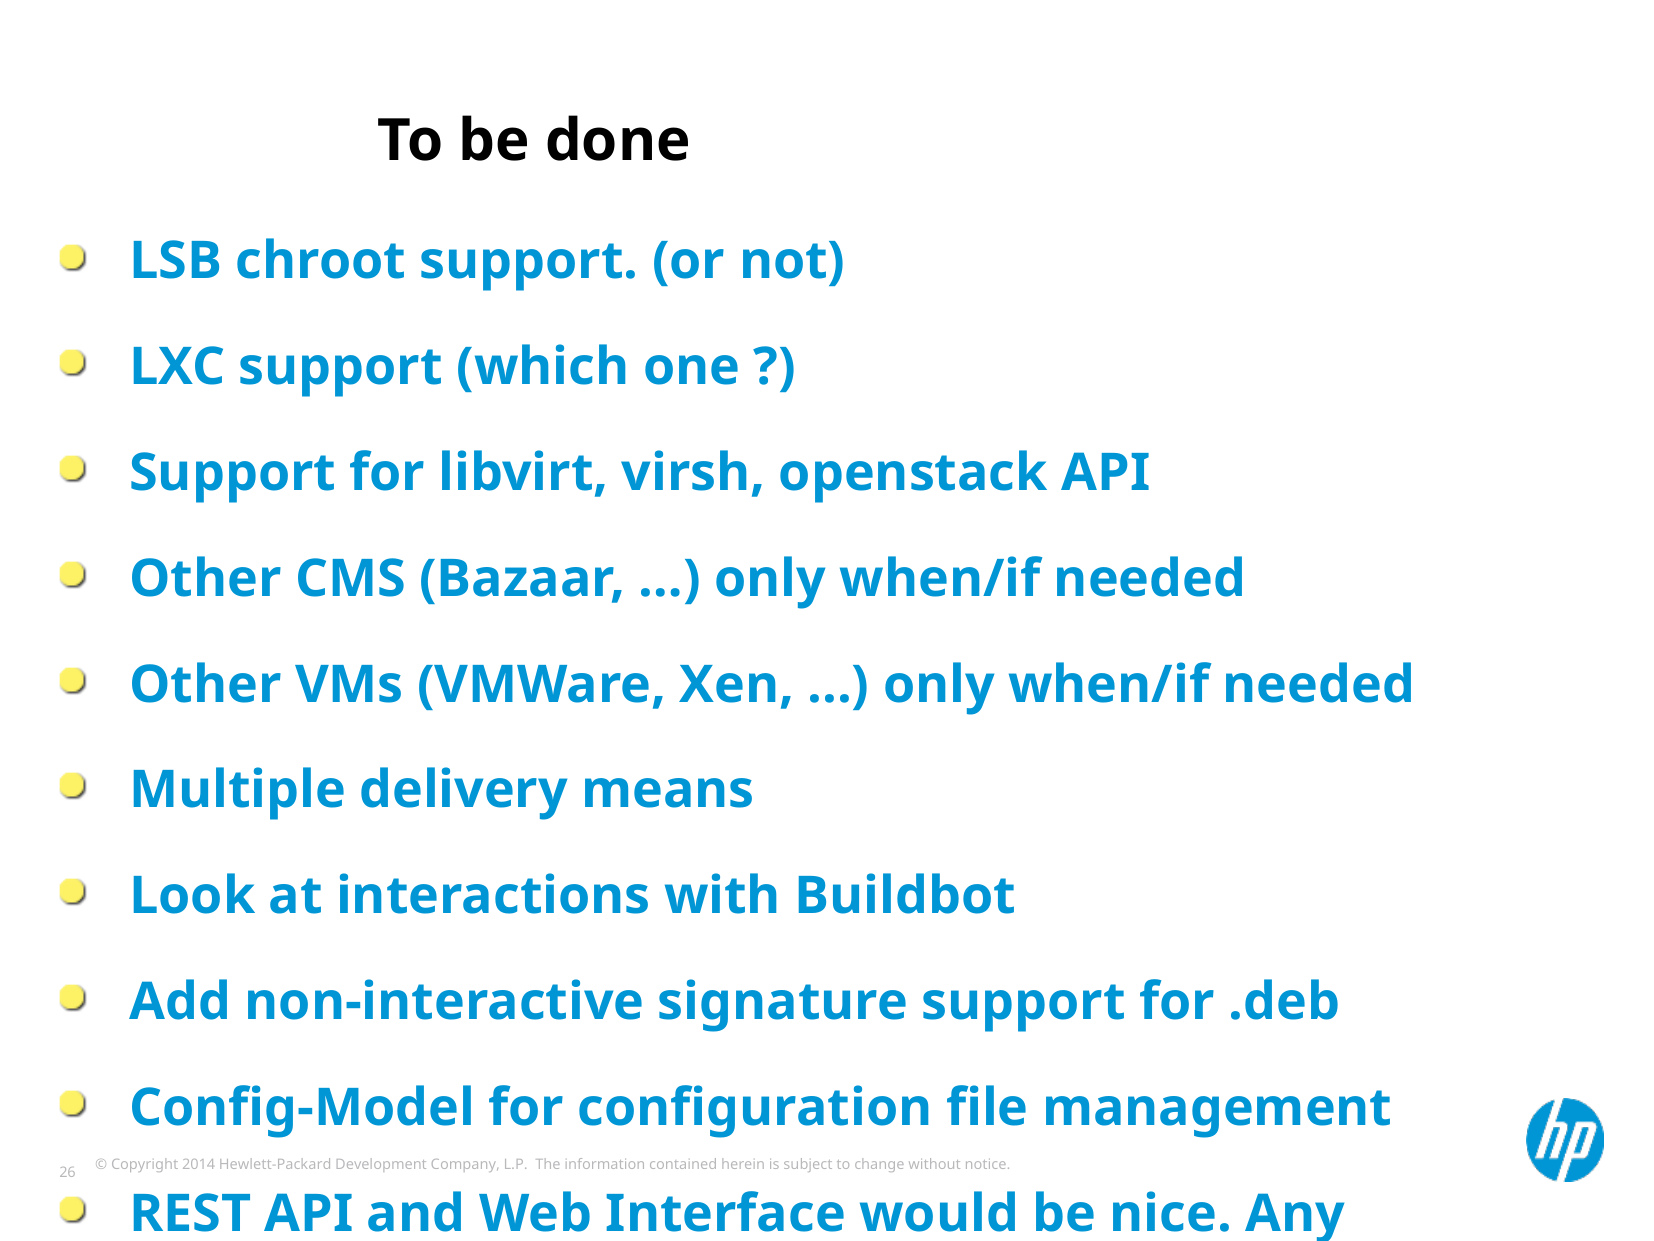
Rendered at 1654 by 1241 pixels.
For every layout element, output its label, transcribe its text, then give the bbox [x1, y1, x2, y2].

picture [58, 1221, 89, 1226]
title To be done [377, 59, 1292, 221]
list LSB chroot support. (or not) LXC support (which one ?) Support for libvirt, virsh, openstack API Other CMS (Bazaar, …) only when/if needed Other VMs (VMWare, Xen, ...) only when/if needed Multiple delivery means Look at interactions with Buildbot Add non-interactive signature support for .deb Config-Model for configuration file management REST API and Web Interface would be nice. Any contributor ? [46, 227, 1654, 1221]
